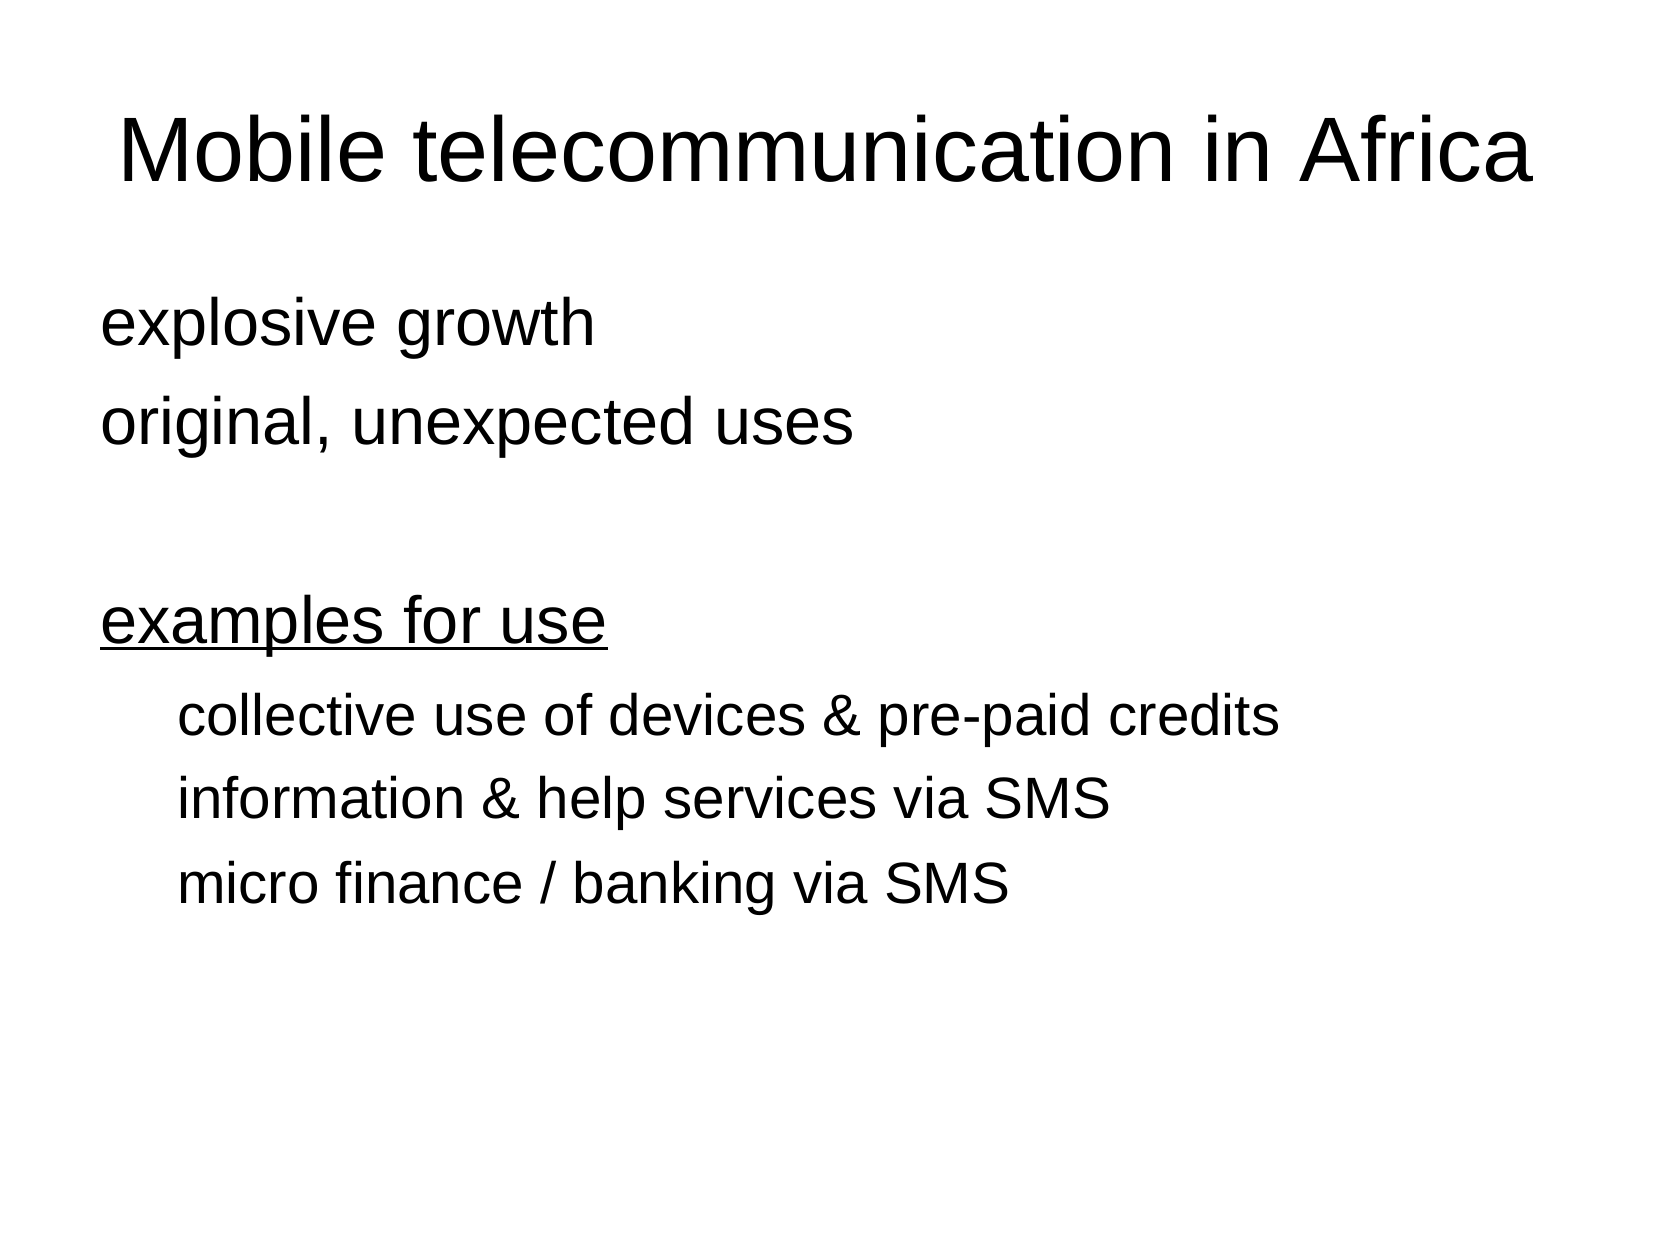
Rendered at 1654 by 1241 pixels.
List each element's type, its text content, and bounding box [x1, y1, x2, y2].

title Mobile telecommunication in Africa [82, 56, 1571, 249]
list explosive growth original, unexpected uses examples for use collective use of devices & pre-paid credits information & help services via SMS micro finance / banking via SMS [82, 290, 1571, 1094]
